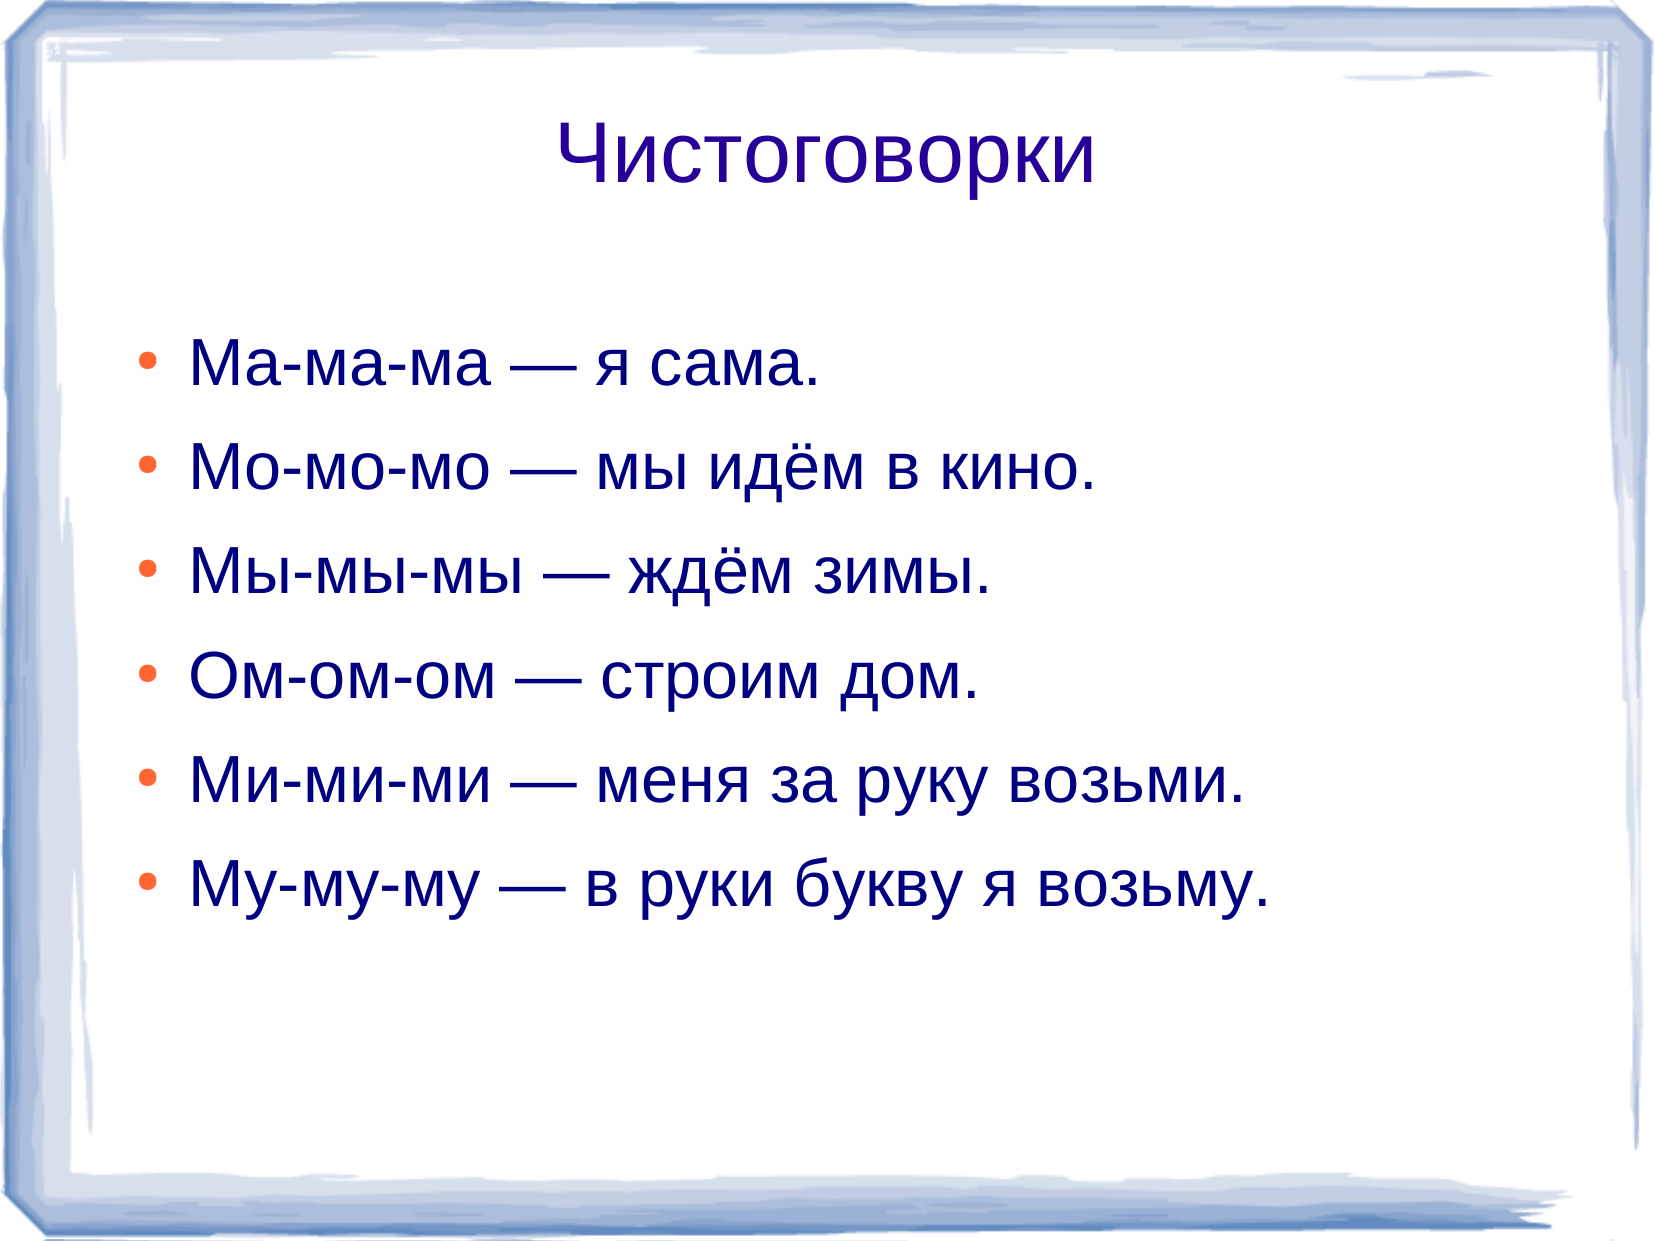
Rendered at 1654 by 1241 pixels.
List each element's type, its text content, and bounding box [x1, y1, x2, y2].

title Чистоговорки [82, 49, 1571, 257]
picture [0, 0, 1654, 1241]
list Ма-ма-ма — я сама. Мо-мо-мо — мы идём в кино. Мы-мы-мы — ждём зимы. Ом-ом-ом — строим дом. Ми-ми-ми — меня за руку возьми. Му-му-му — в руки букву я возьму. [118, 324, 1571, 1144]
